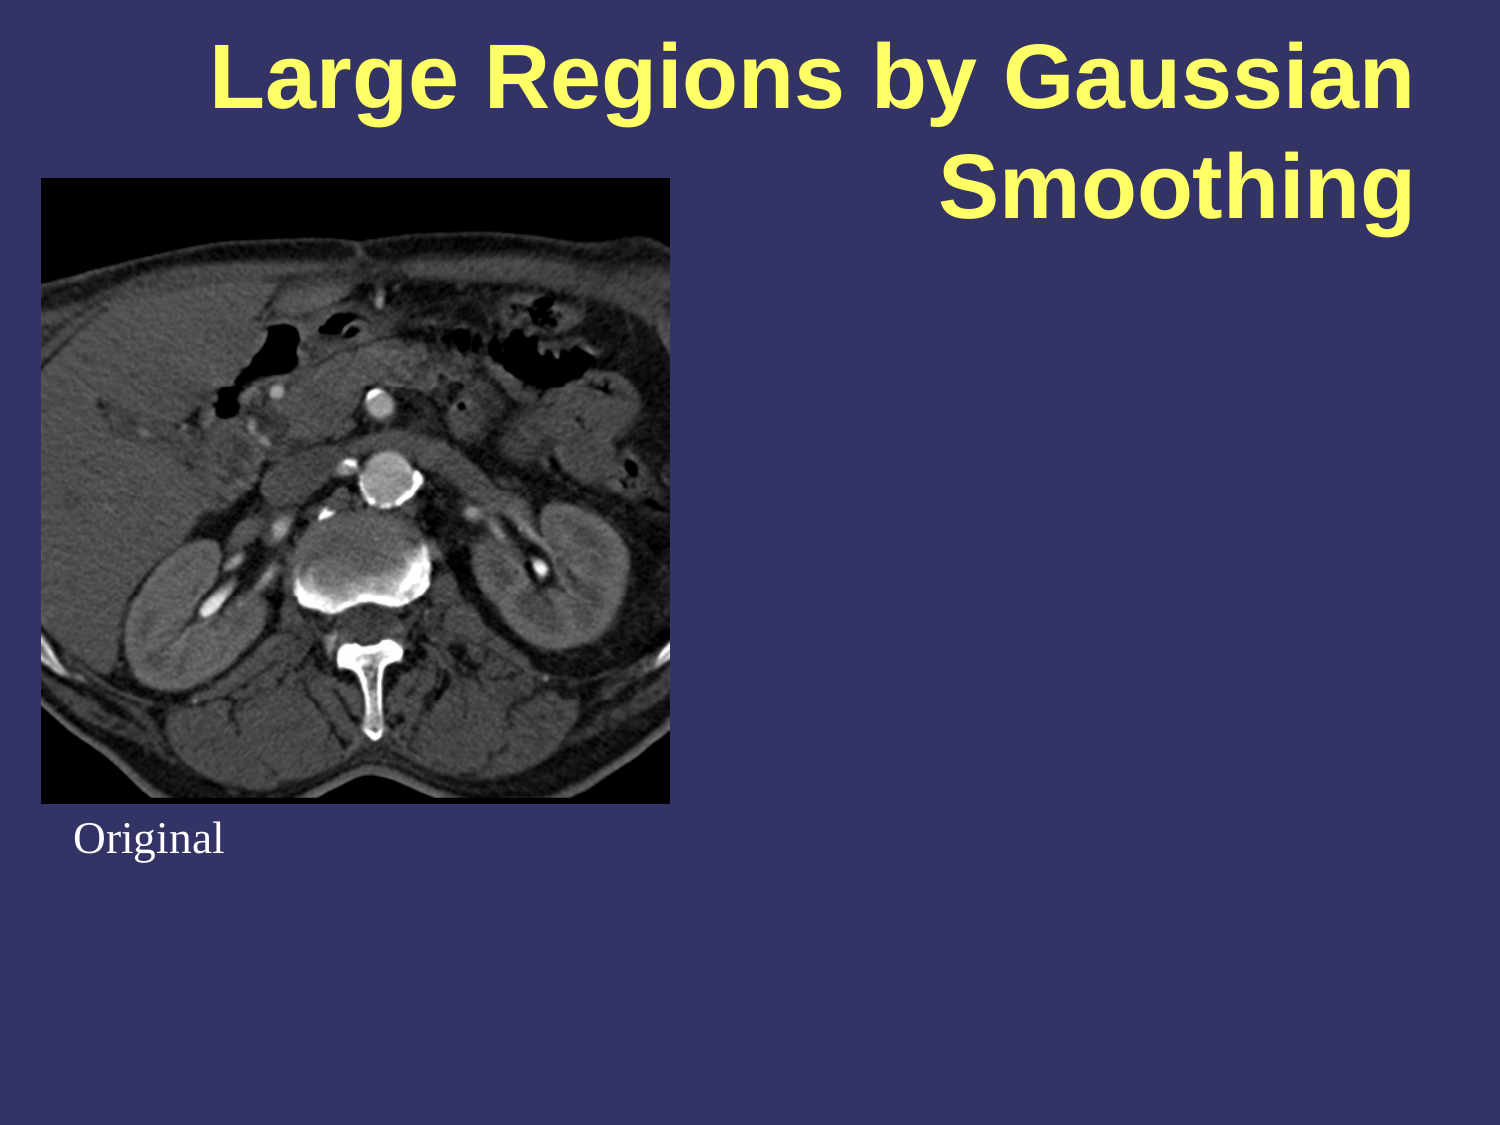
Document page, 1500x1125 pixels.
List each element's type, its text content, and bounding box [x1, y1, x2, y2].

text_box Original [73, 808, 264, 860]
title Large Regions by Gaussian Smoothing [106, 21, 1418, 235]
picture [41, 178, 670, 804]
